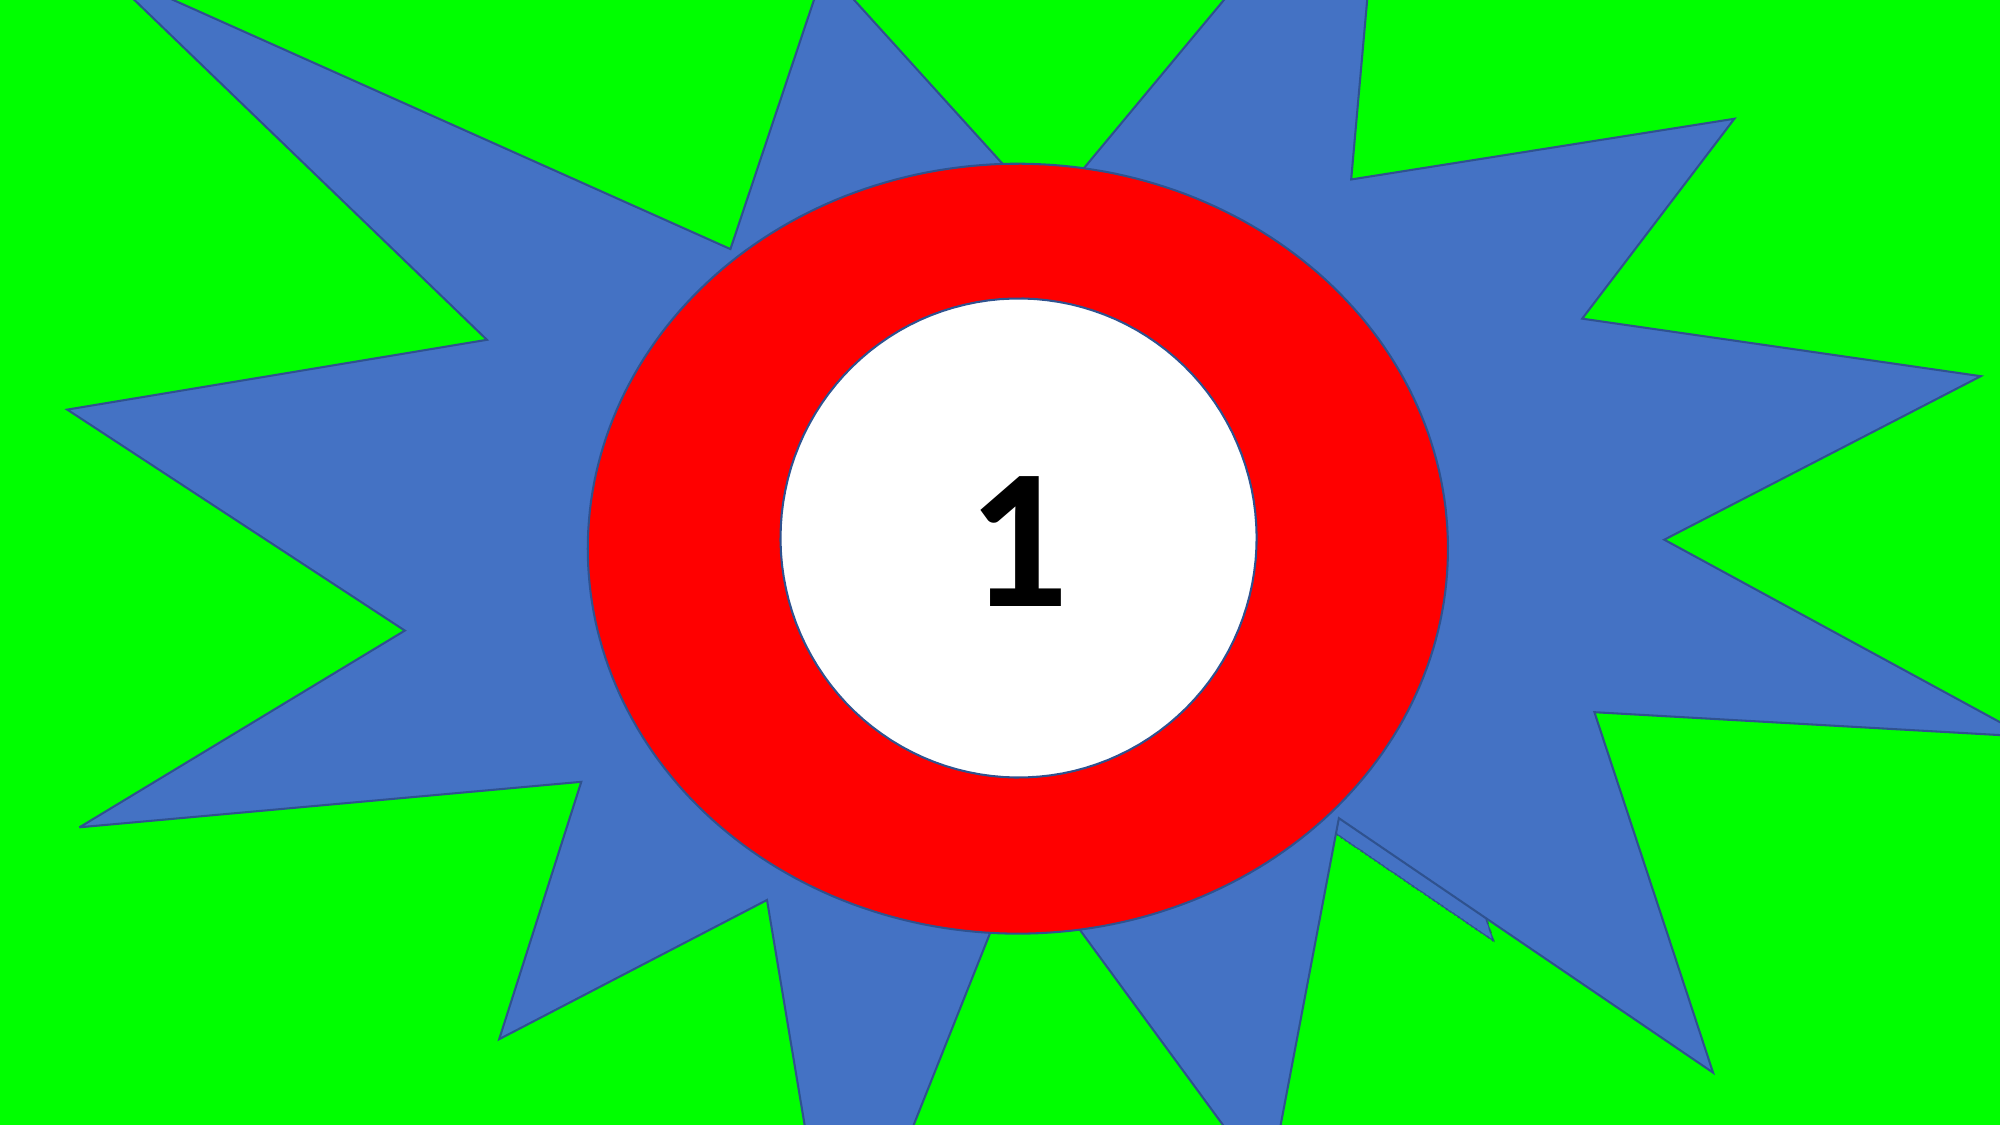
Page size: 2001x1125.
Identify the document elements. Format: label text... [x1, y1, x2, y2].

picture [271, 133, 485, 375]
picture [1281, 713, 1729, 1125]
picture [271, 783, 804, 1125]
picture [1584, 128, 1729, 339]
picture [856, 0, 1223, 168]
picture [271, 0, 813, 248]
picture [271, 544, 403, 710]
picture [1666, 507, 1729, 574]
text_box [67, 0, 2000, 1125]
picture [1352, 0, 1729, 179]
text_box 1 [952, 398, 1270, 657]
picture [915, 930, 1222, 1125]
